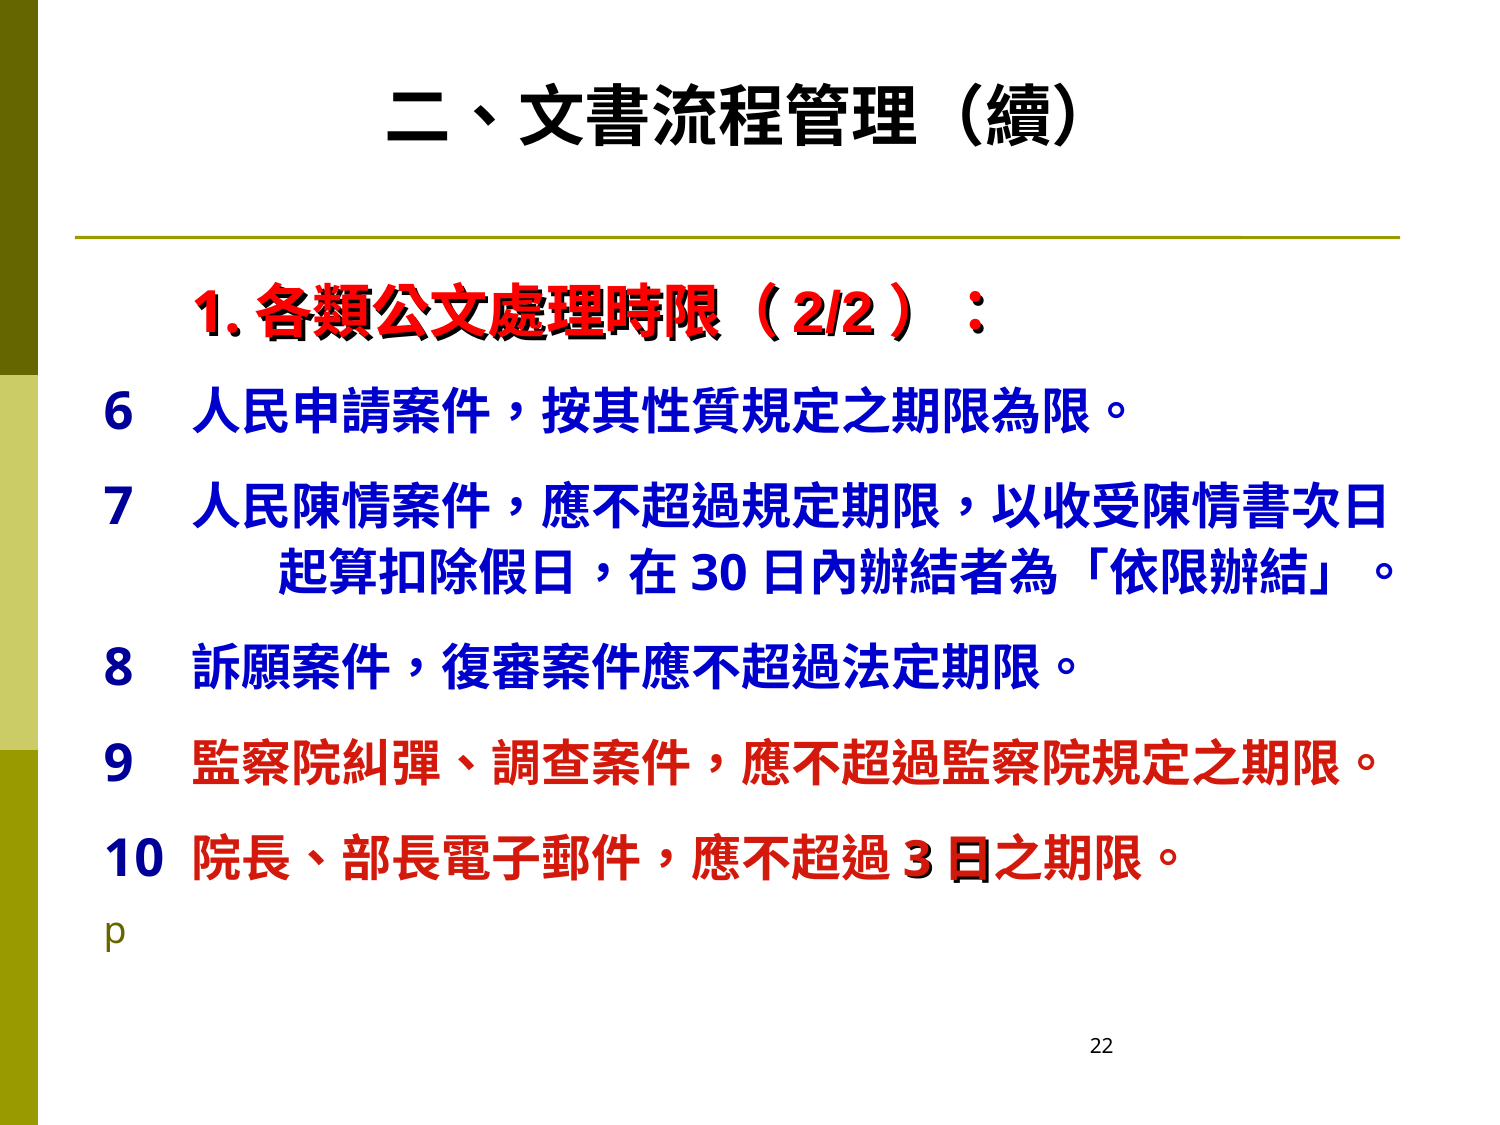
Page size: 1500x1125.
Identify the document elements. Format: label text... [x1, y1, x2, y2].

title 二、文書流程管理（續） [76, 31, 1427, 161]
text_box [1074, 1025, 1426, 1101]
list 1.各類公文處理時限（2/2）： 人民申請案件，按其性質規定之期限為限。 人民陳情案件，應不超過規定期限，以收受陳情書次日起算扣除假日，在30日內辦結者為「依限辦結」。 訴願案件，復審案件應不超過法定期限。 監察院糾彈、調查案件，應不超過監察院規定之期限。 院長、部長電子郵件，應不超過3日之期限。 [88, 267, 1439, 1011]
